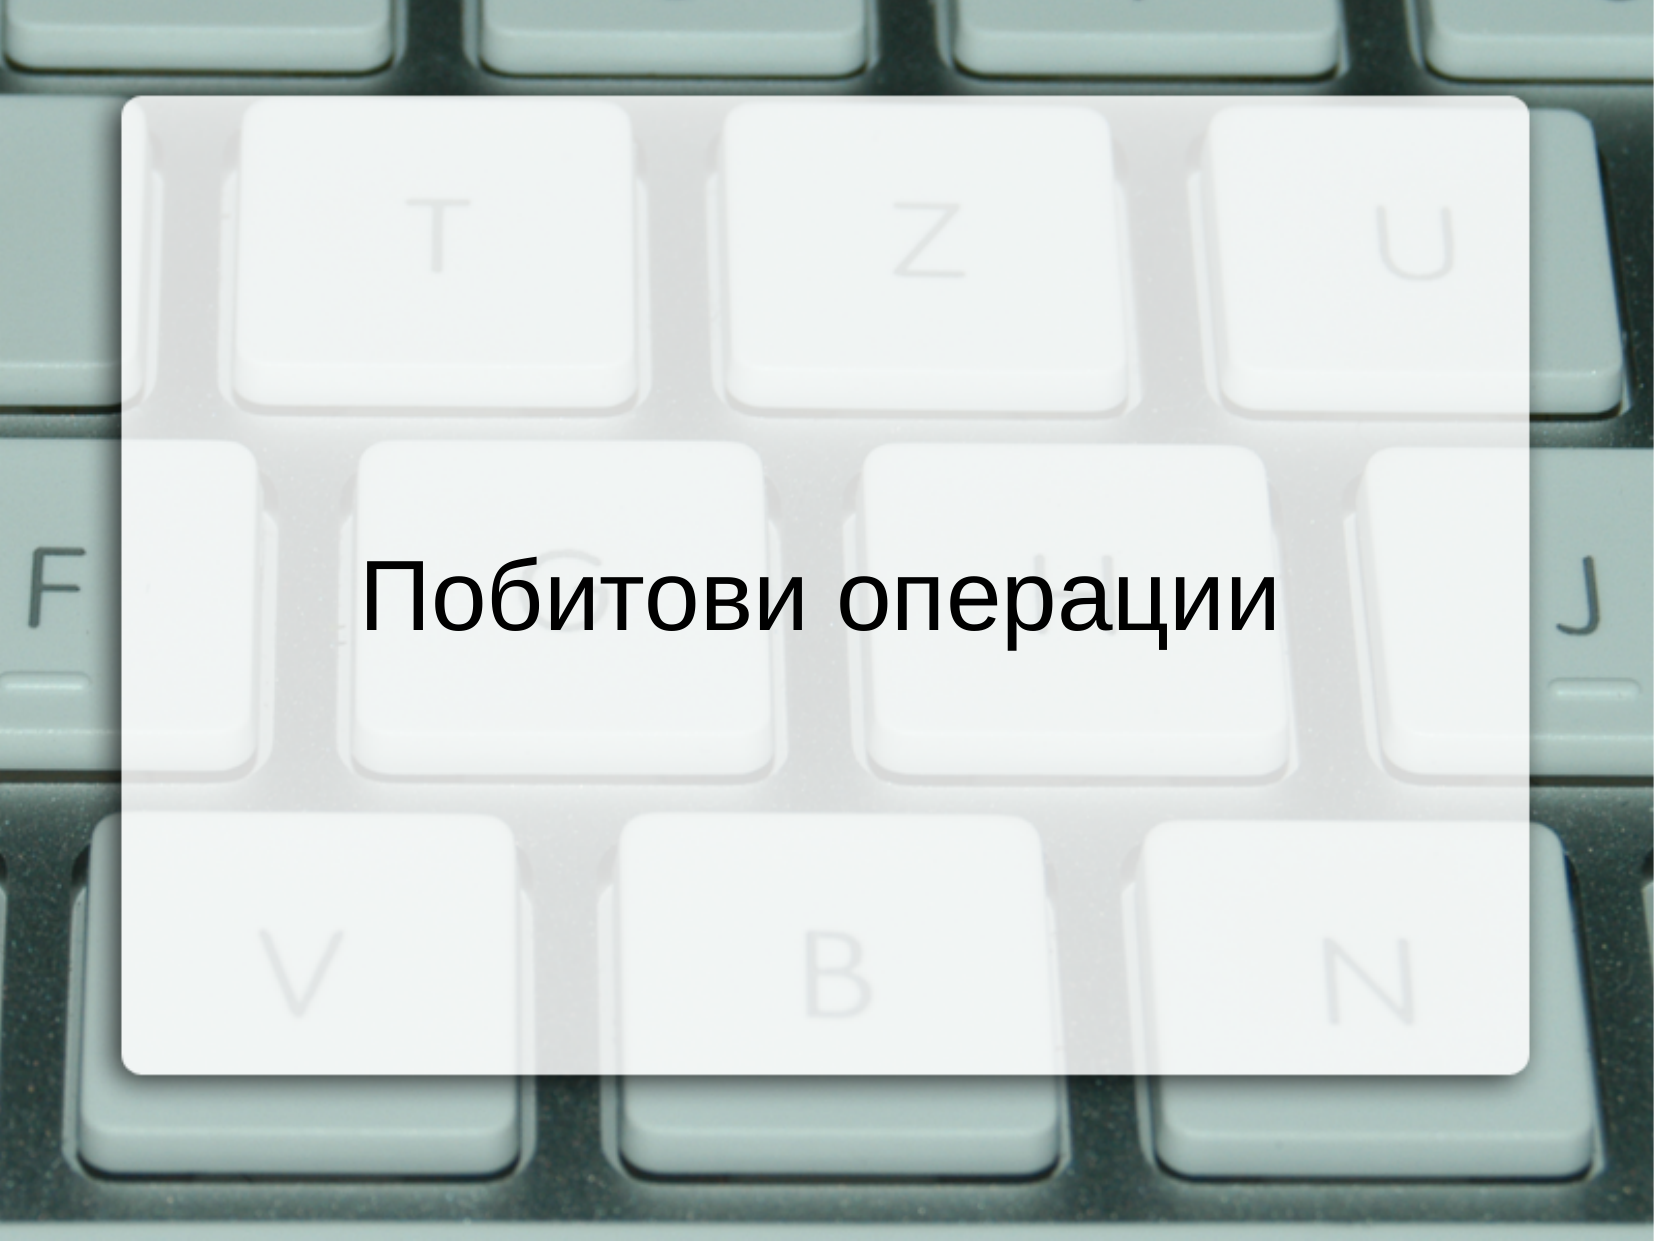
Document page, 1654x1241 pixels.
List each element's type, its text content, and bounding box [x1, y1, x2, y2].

picture [0, 0, 1654, 1241]
subtitle Побитови операции [135, 117, 1506, 1074]
